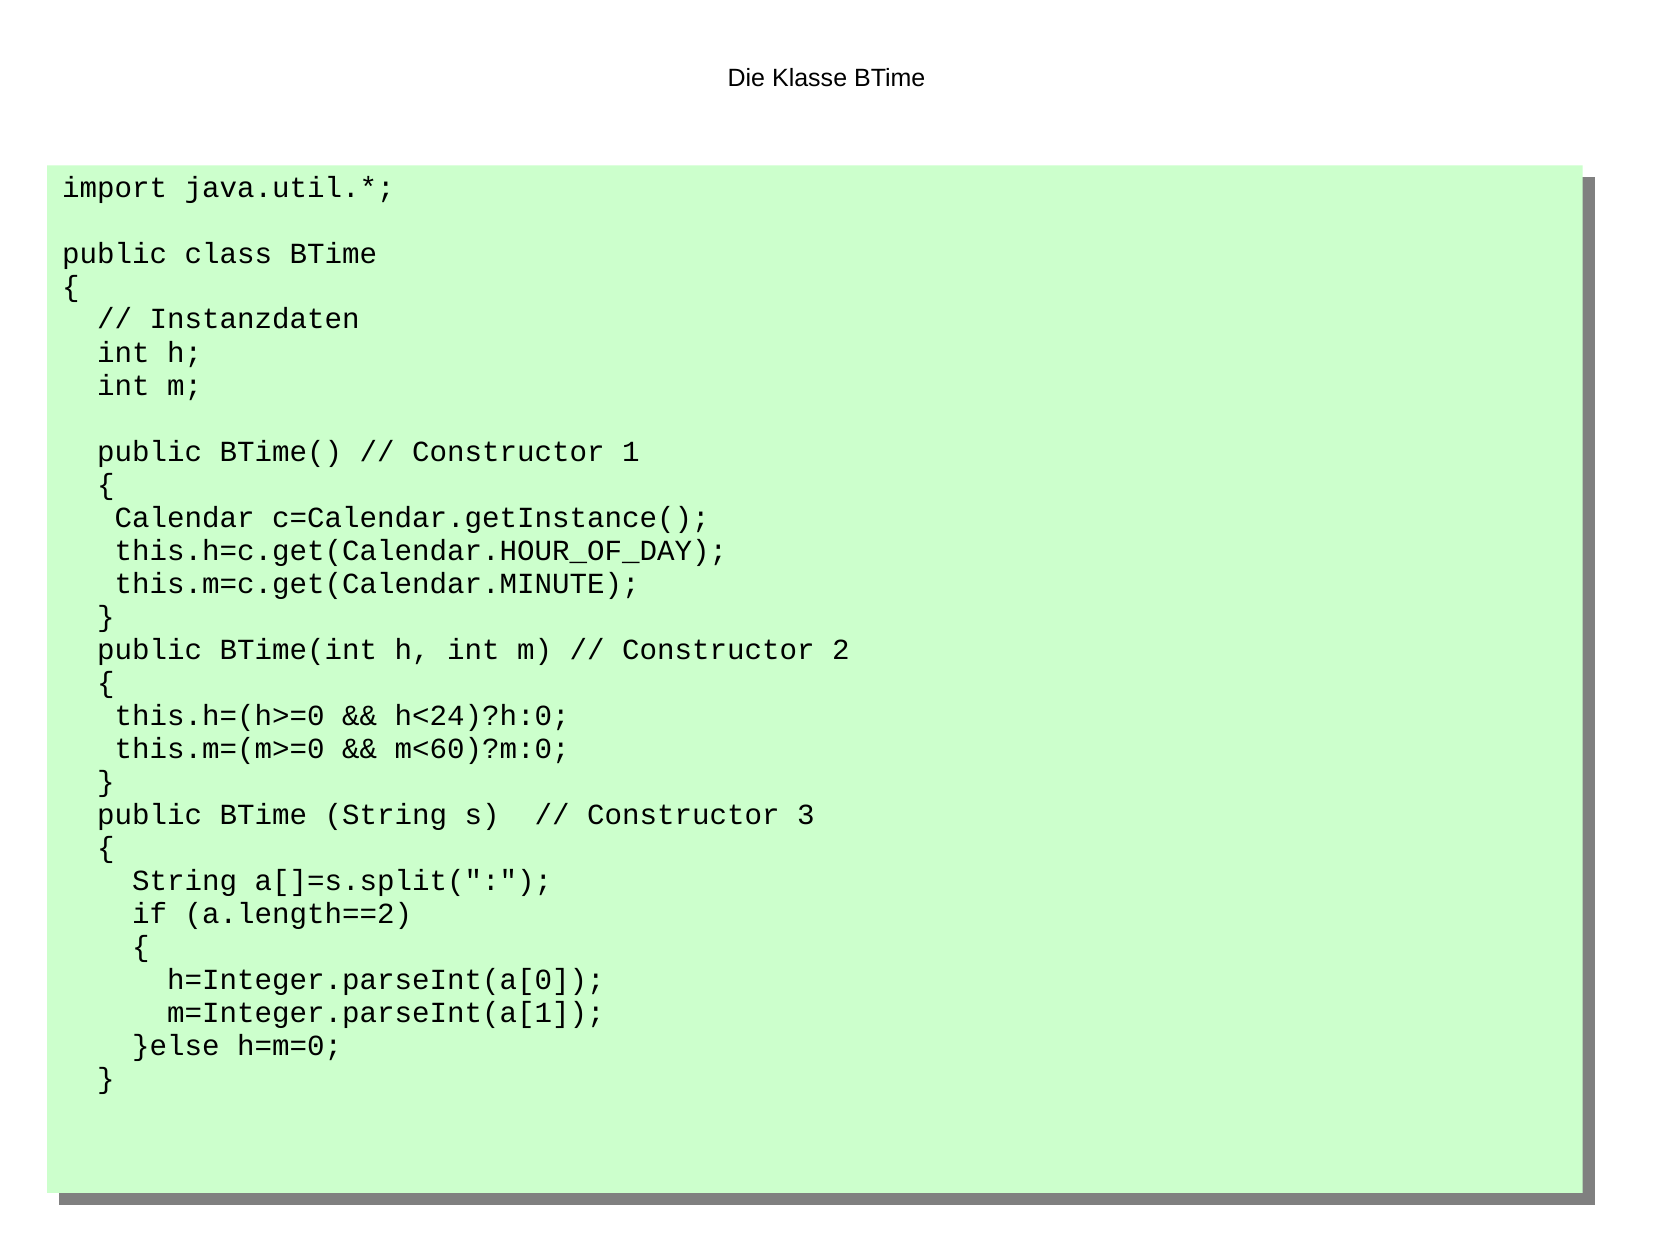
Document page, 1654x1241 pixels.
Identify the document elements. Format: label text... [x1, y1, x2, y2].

text_box import java.util.*; public class BTime { // Instanzdaten int h; int m; public BTime() // Constructor 1 { Calendar c=Calendar.getInstance(); this.h=c.get(Calendar.HOUR_OF_DAY); this.m=c.get(Calendar.MINUTE); } public BTime(int h, int m) // Constructor 2 { this.h=(h>=0 && h<24)?h:0; this.m=(m>=0 && m<60)?m:0; } public BTime (String s) // Constructor 3 { String a[]=s.split(":"); if (a.length==2) { h=Integer.parseInt(a[0]); m=Integer.parseInt(a[1]); }else h=m=0; } [47, 165, 1583, 1193]
title Die Klasse BTime [82, 49, 1571, 107]
